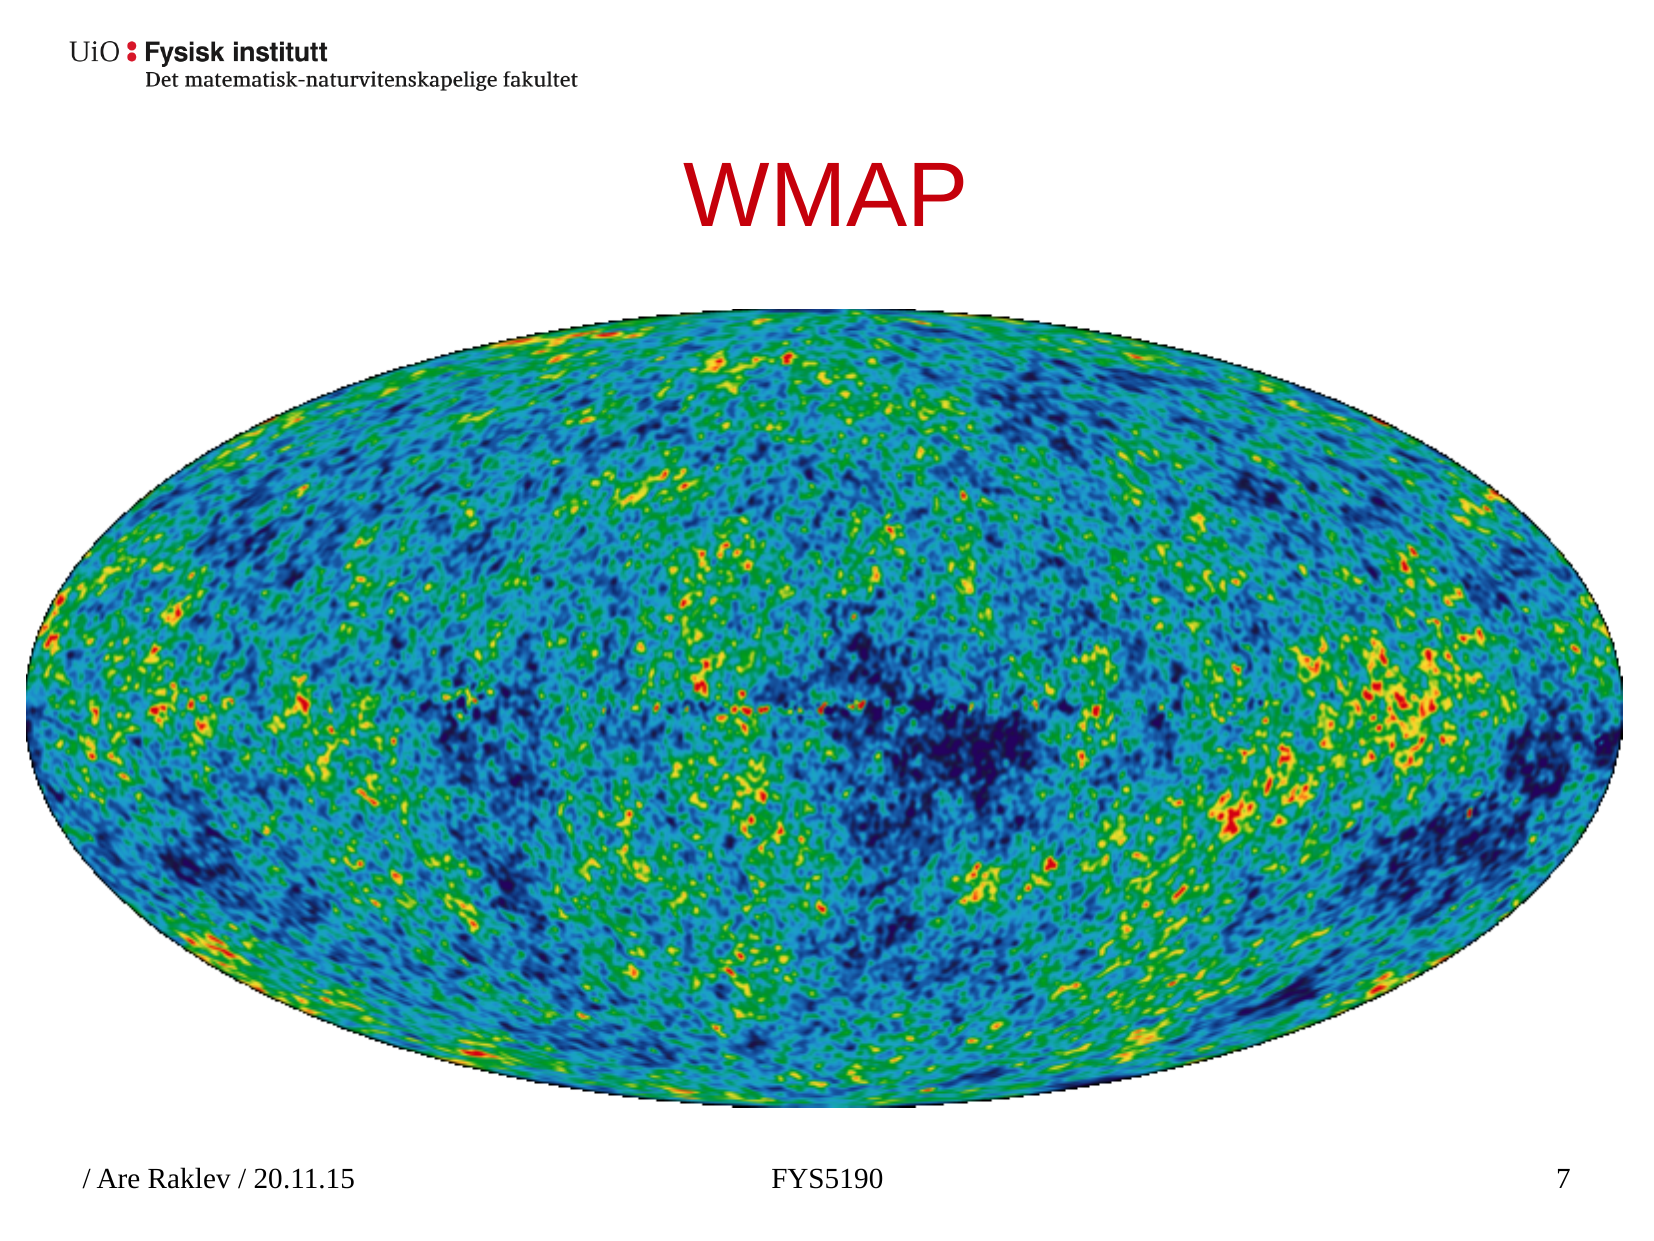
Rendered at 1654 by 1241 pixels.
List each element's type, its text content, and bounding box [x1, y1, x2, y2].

title WMAP [82, 90, 1571, 298]
picture [68, 37, 581, 93]
picture [26, 309, 1623, 1108]
